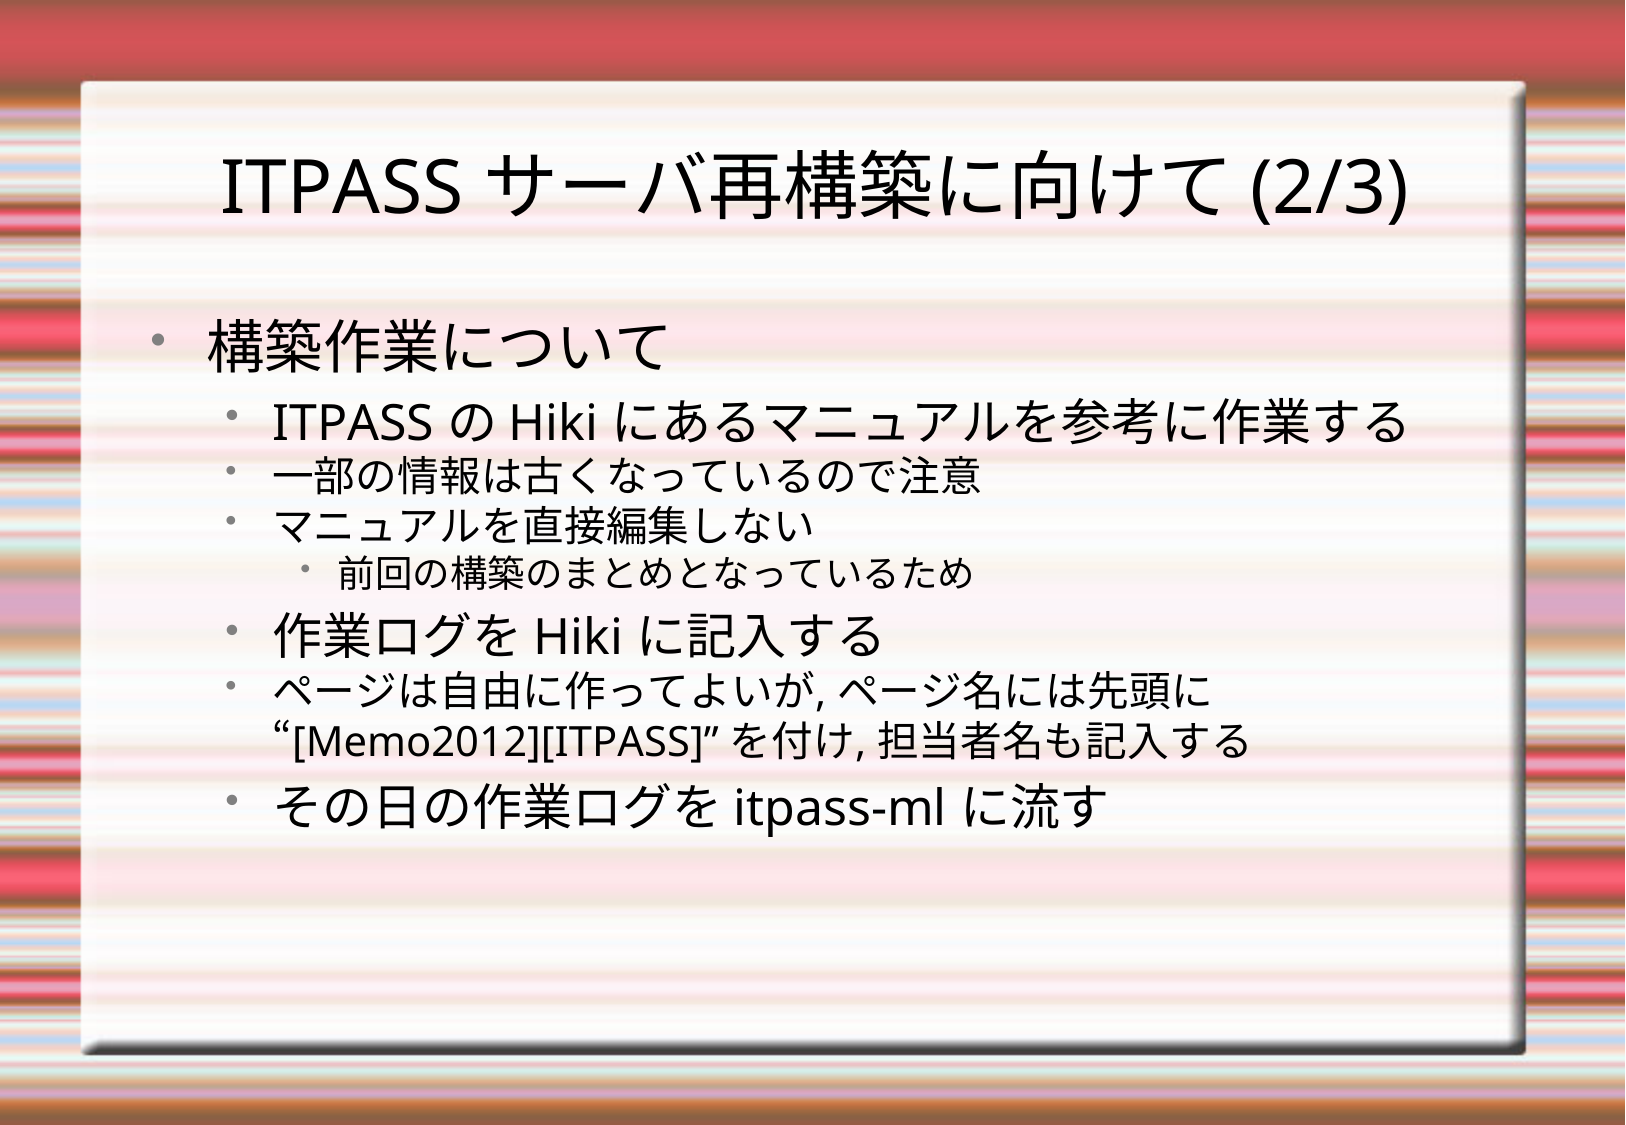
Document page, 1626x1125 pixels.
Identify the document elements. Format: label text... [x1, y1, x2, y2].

picture [0, 0, 1625, 1125]
list 構築作業について ITPASS の Hiki にあるマニュアルを参考に作業する 一部の情報は古くなっているので注意 マニュアルを直接編集しない 前回の構築のまとめとなっているため 作業ログを Hiki に記入する ページは自由に作ってよいが, ページ名には先頭に “[Memo2012][ITPASS]” を付け, 担当者名も記入する その日の作業ログを itpass-ml に流す [135, 302, 1494, 1041]
title ITPASS サーバ再構築に向けて (2/3) [135, 90, 1494, 278]
